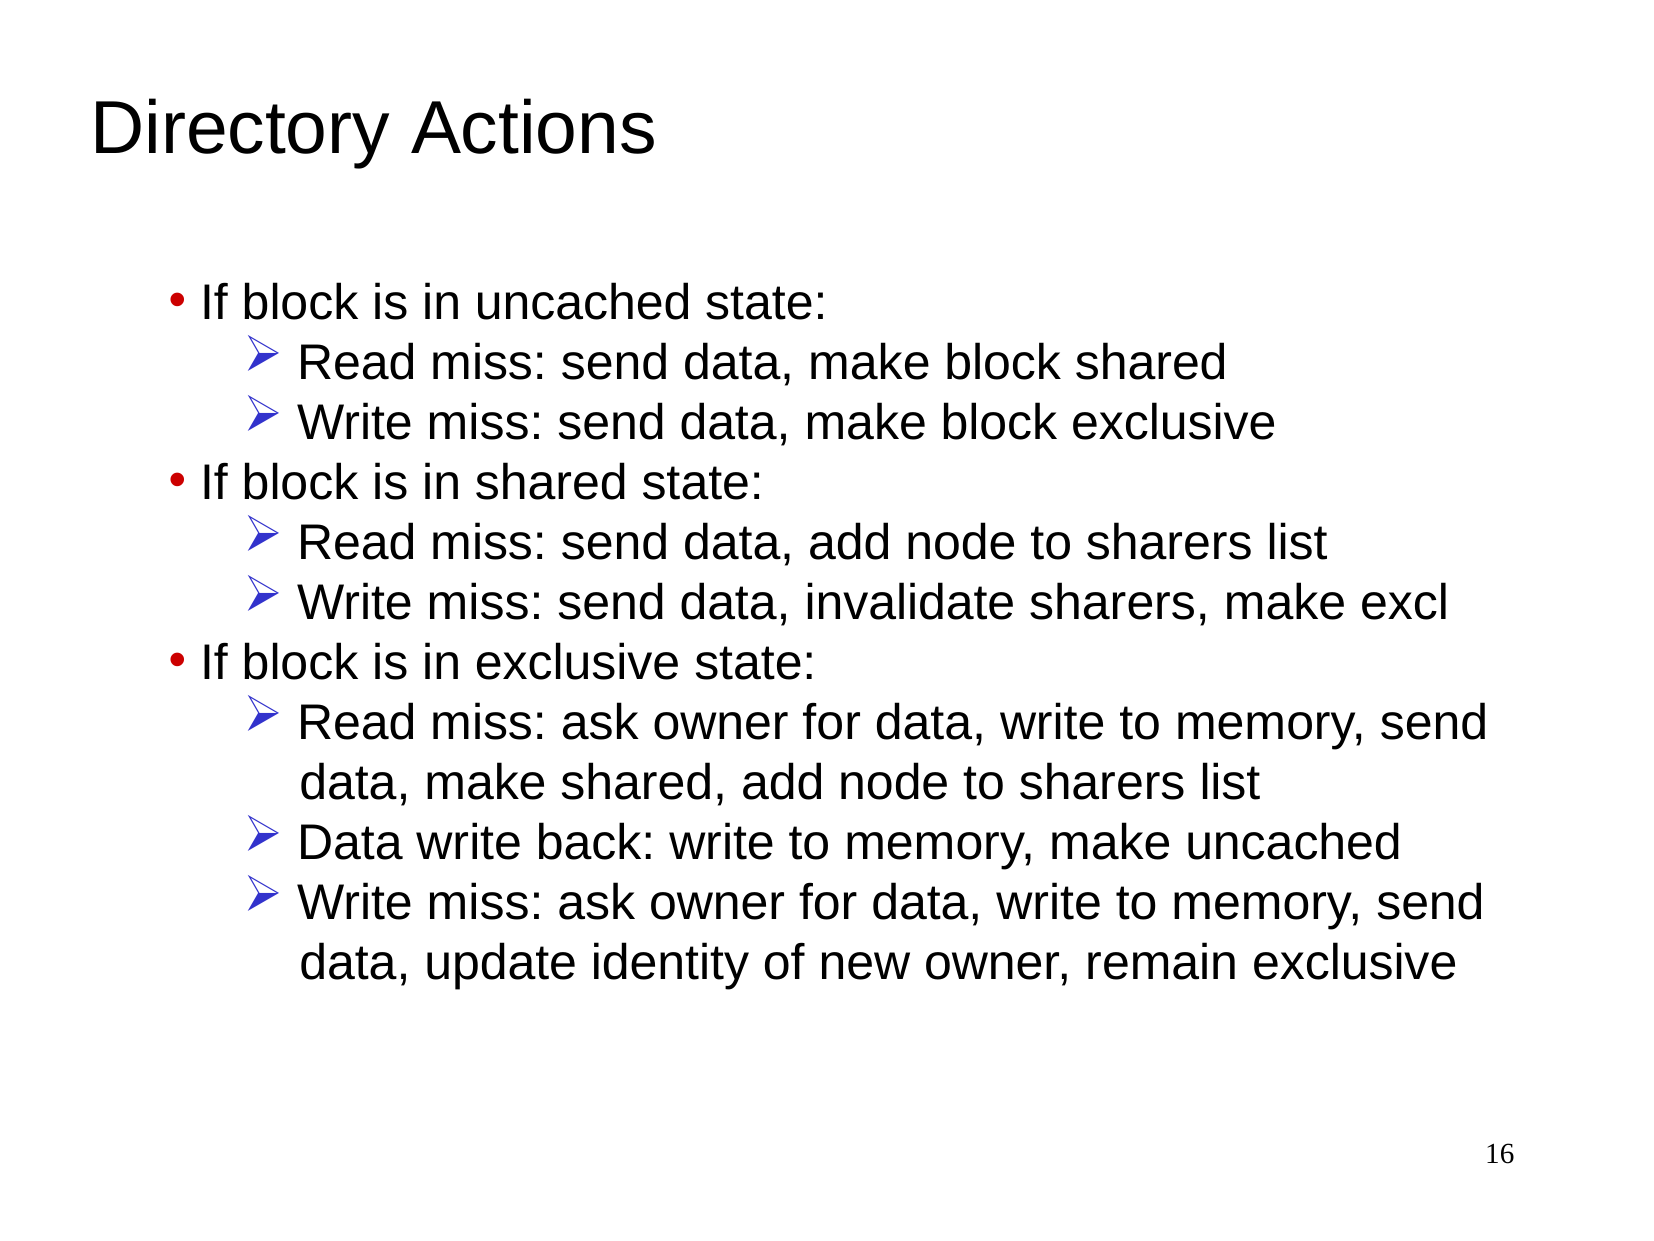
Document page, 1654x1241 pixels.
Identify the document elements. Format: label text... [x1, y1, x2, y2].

text_box Directory Actions [75, 71, 673, 177]
text_box <number> [1184, 1129, 1530, 1213]
text_box If block is in uncached state: Read miss: send data, make block shared Write miss: send data, make block exclusive If block is in shared state: Read miss: send data, add node to sharers list Write miss: send data, invalidate sharers, make excl If block is in exclusive state: Read miss: ask owner for data, write to memory, send data, make shared, add node to sharers list Data write back: write to memory, make uncached Write miss: ask owner for data, write to memory, send data, update identity of new owner, remain exclusive [153, 261, 1505, 998]
